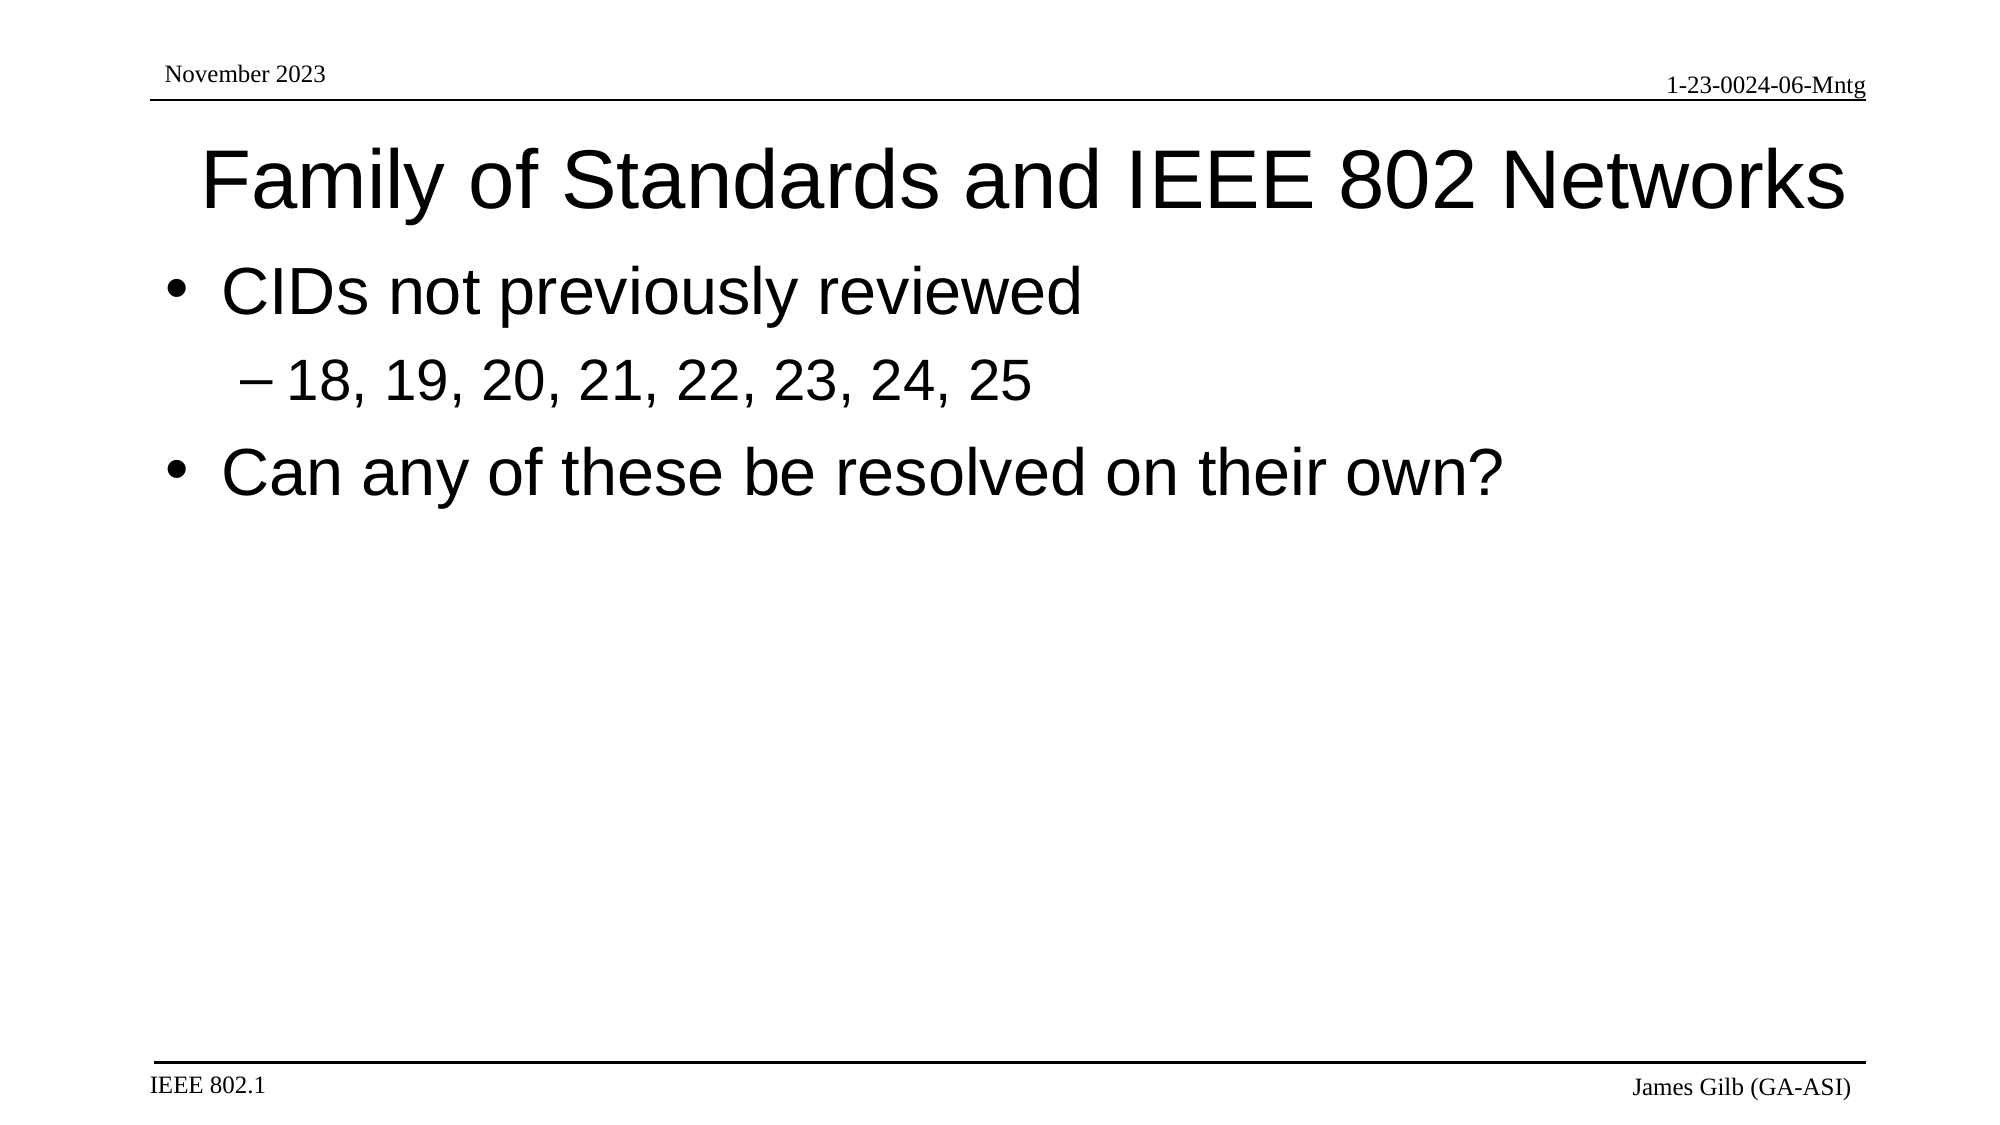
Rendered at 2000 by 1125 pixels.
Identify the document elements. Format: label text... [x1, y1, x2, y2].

list CIDs not previously reviewed 18, 19, 20, 21, 22, 23, 24, 25 Can any of these be resolved on their own? [149, 239, 1900, 1051]
title Family of Standards and IEEE 802 Networks [149, 112, 1900, 238]
